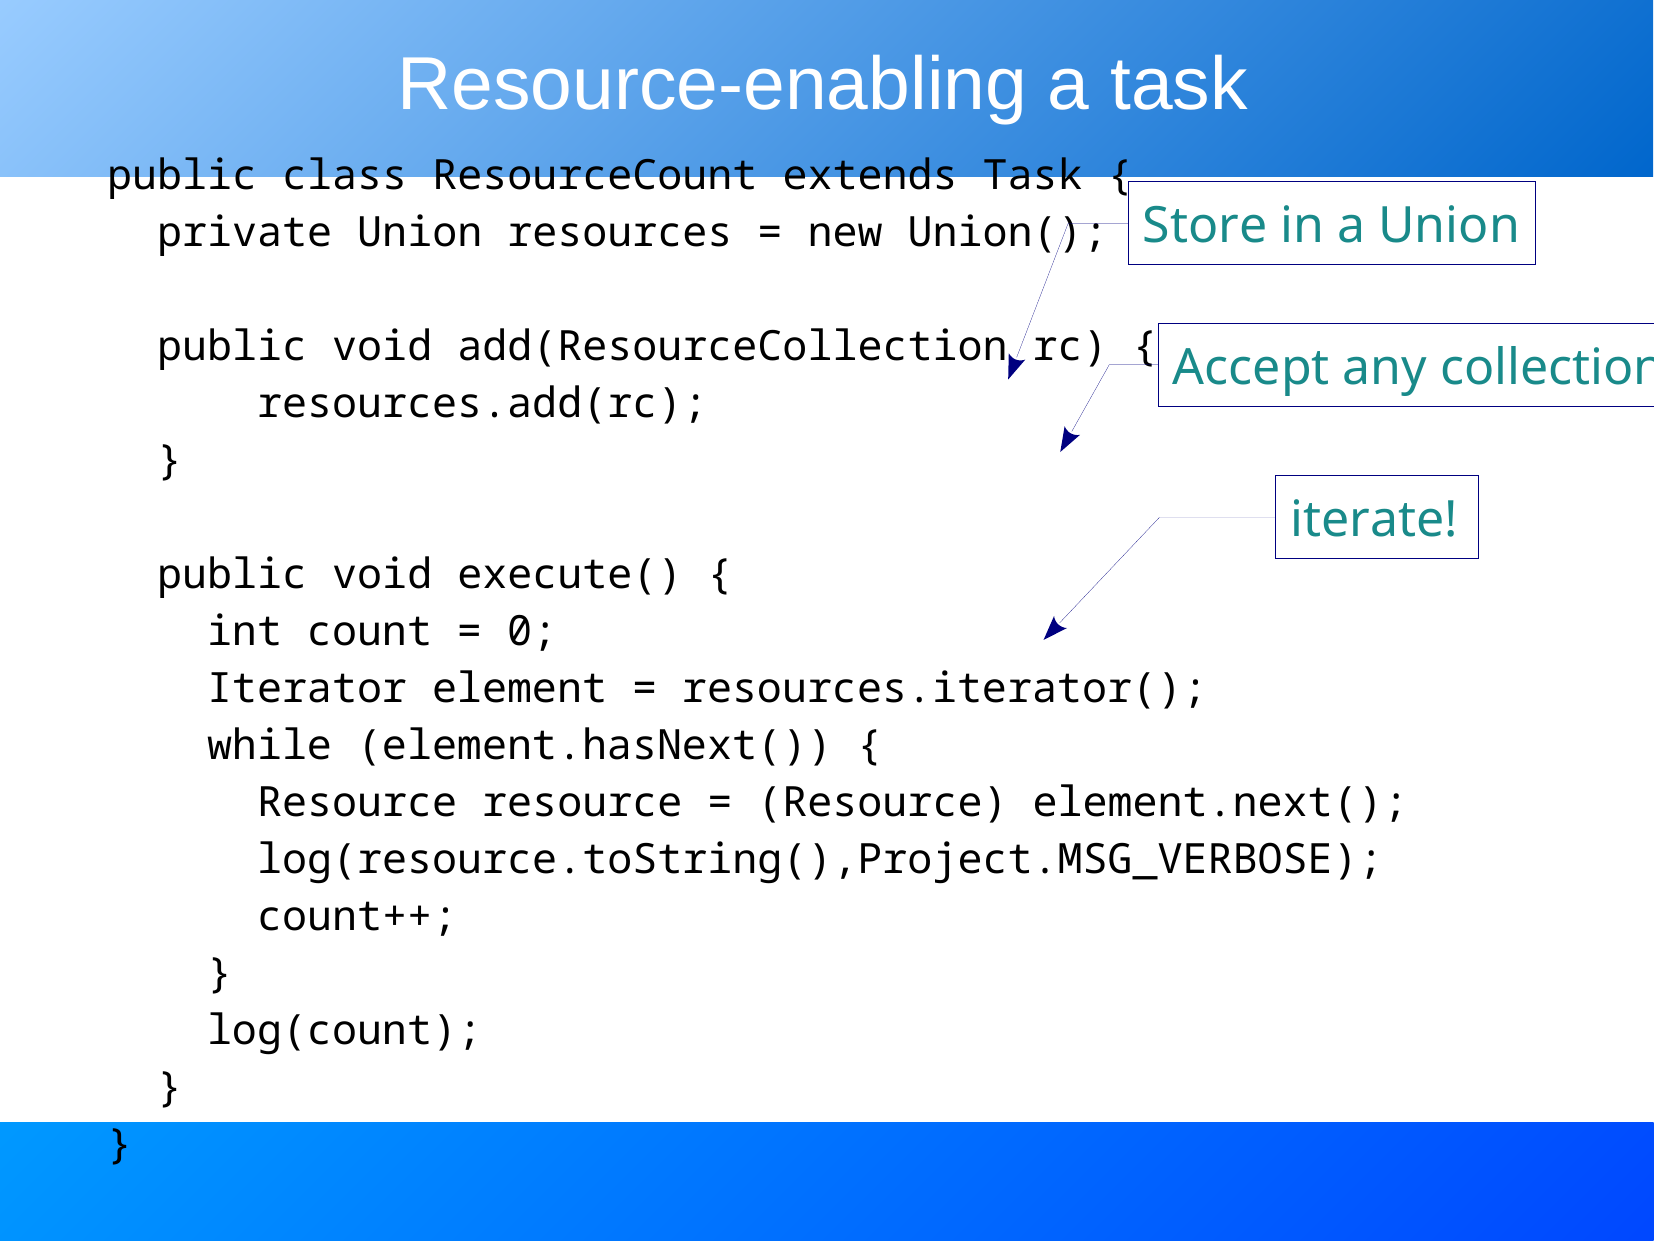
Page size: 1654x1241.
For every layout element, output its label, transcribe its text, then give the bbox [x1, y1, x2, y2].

text_box Accept any collection [1158, 323, 1654, 407]
text_box public class ResourceCount extends Task { private Union resources = new Union(); public void add(ResourceCollection rc) { resources.add(rc); } public void execute() { int count = 0; Iterator element = resources.iterator(); while (element.hasNext()) { Resource resource = (Resource) element.next(); log(resource.toString(),Project.MSG_VERBOSE); count++; } log(count); } } [92, 274, 1521, 1042]
text_box iterate! [1275, 475, 1479, 559]
title Resource-enabling a task [78, 13, 1568, 154]
text_box Store in a Union [1128, 181, 1536, 265]
